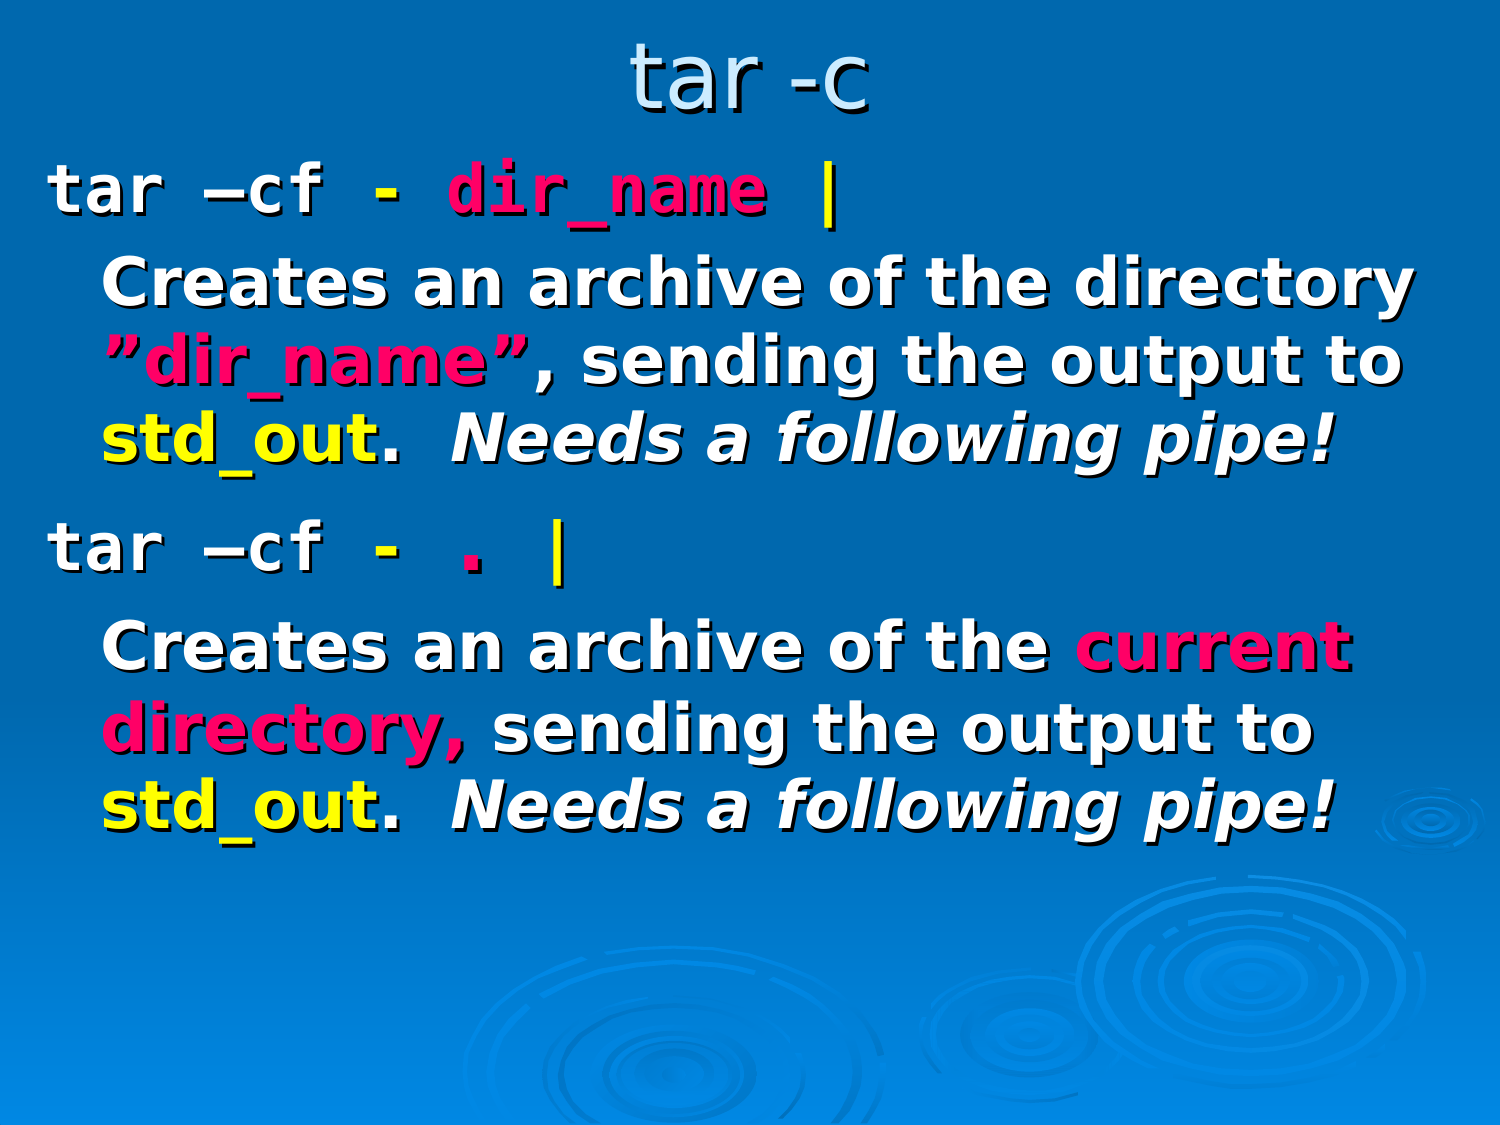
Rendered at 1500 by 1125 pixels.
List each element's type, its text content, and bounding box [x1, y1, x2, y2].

title tar -c [75, 17, 1426, 141]
list tar –cf - dir_name | Creates an archive of the directory ”dir_name”, sending the output to std_out. Needs a following pipe! tar –cf - . | Creates an archive of the current directory, sending the output to std_out. Needs a following pipe! [29, 149, 1467, 970]
